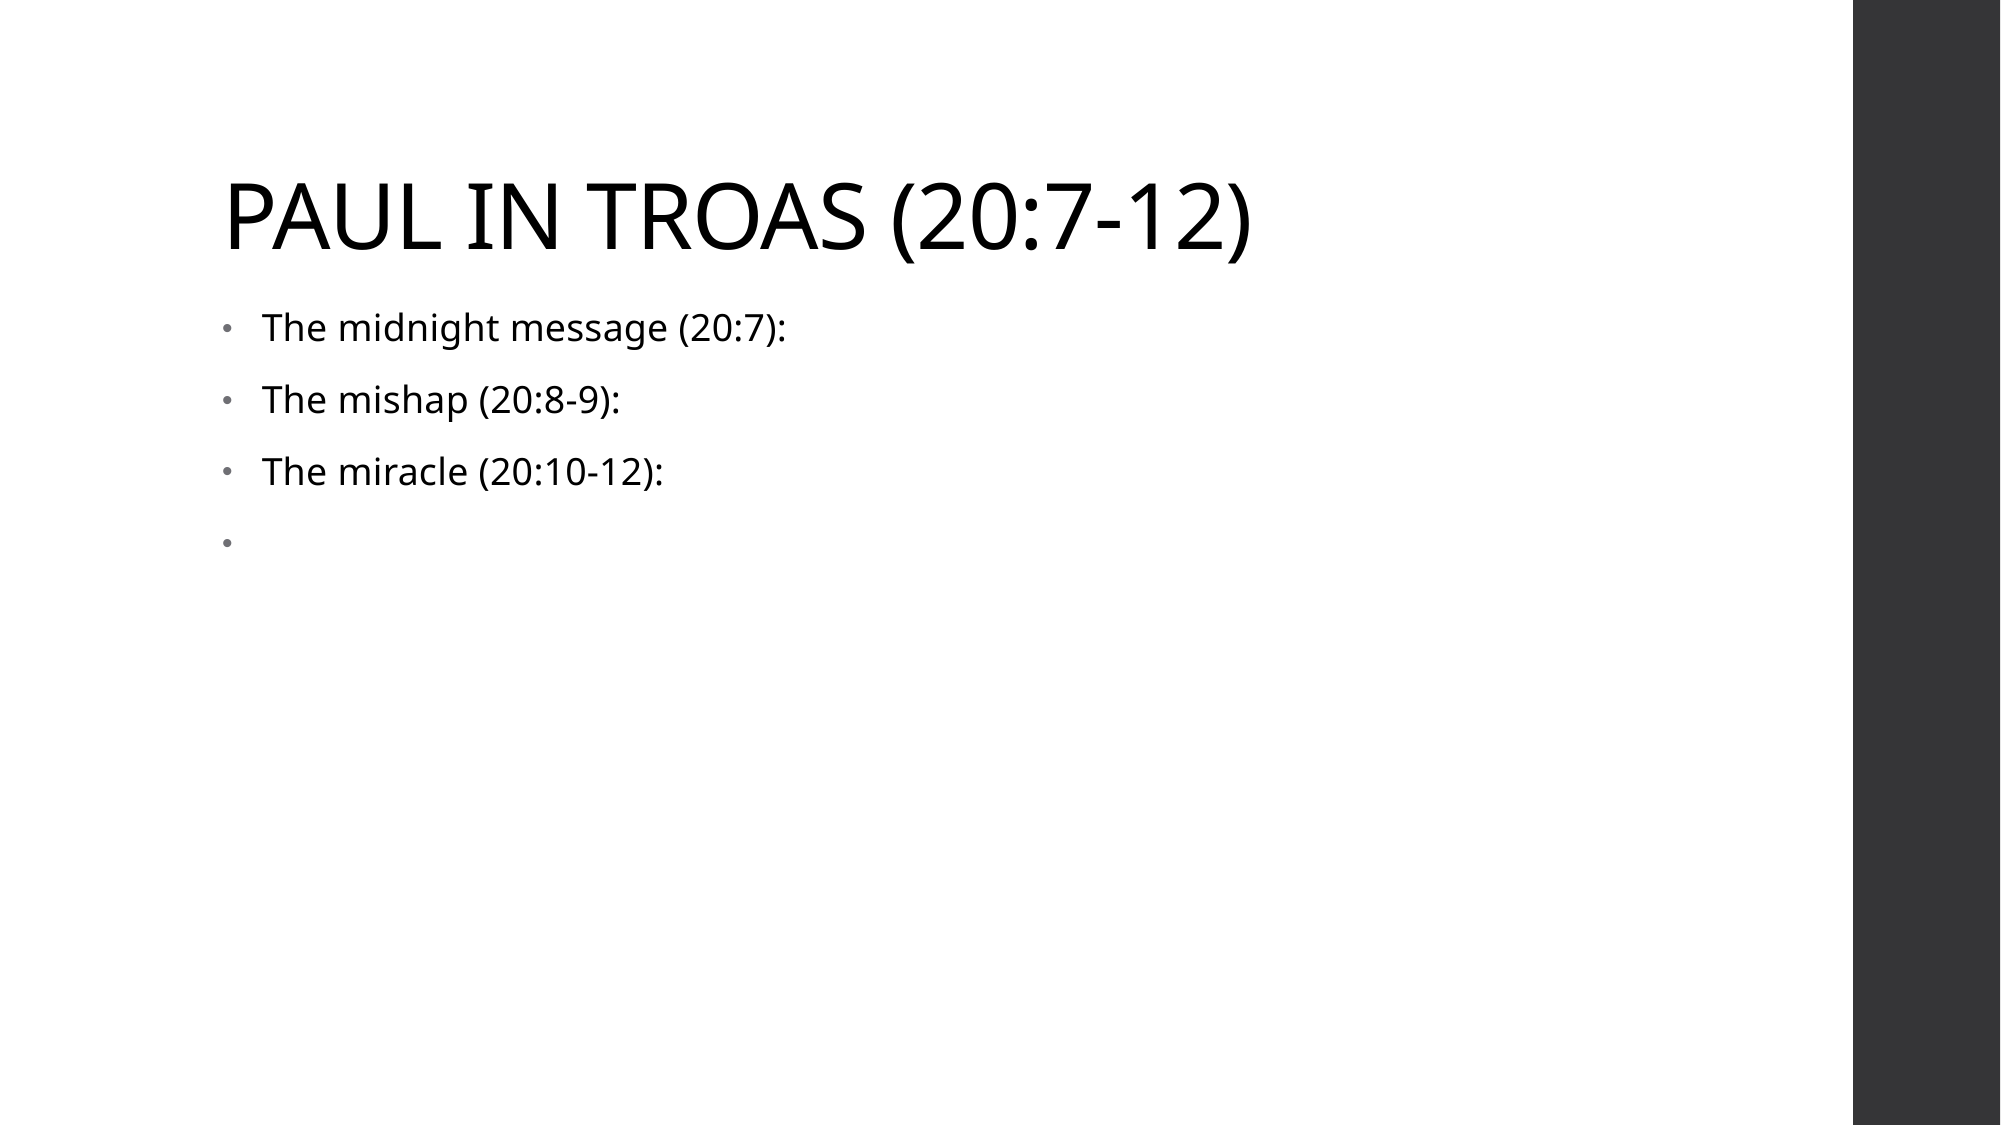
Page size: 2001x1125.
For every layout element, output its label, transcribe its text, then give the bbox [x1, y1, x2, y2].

list The midnight message (20:7): The mishap (20:8-9): The miracle (20:10-12): [206, 299, 1617, 1014]
title PAUL IN TROAS (20:7-12) [206, 60, 1797, 278]
